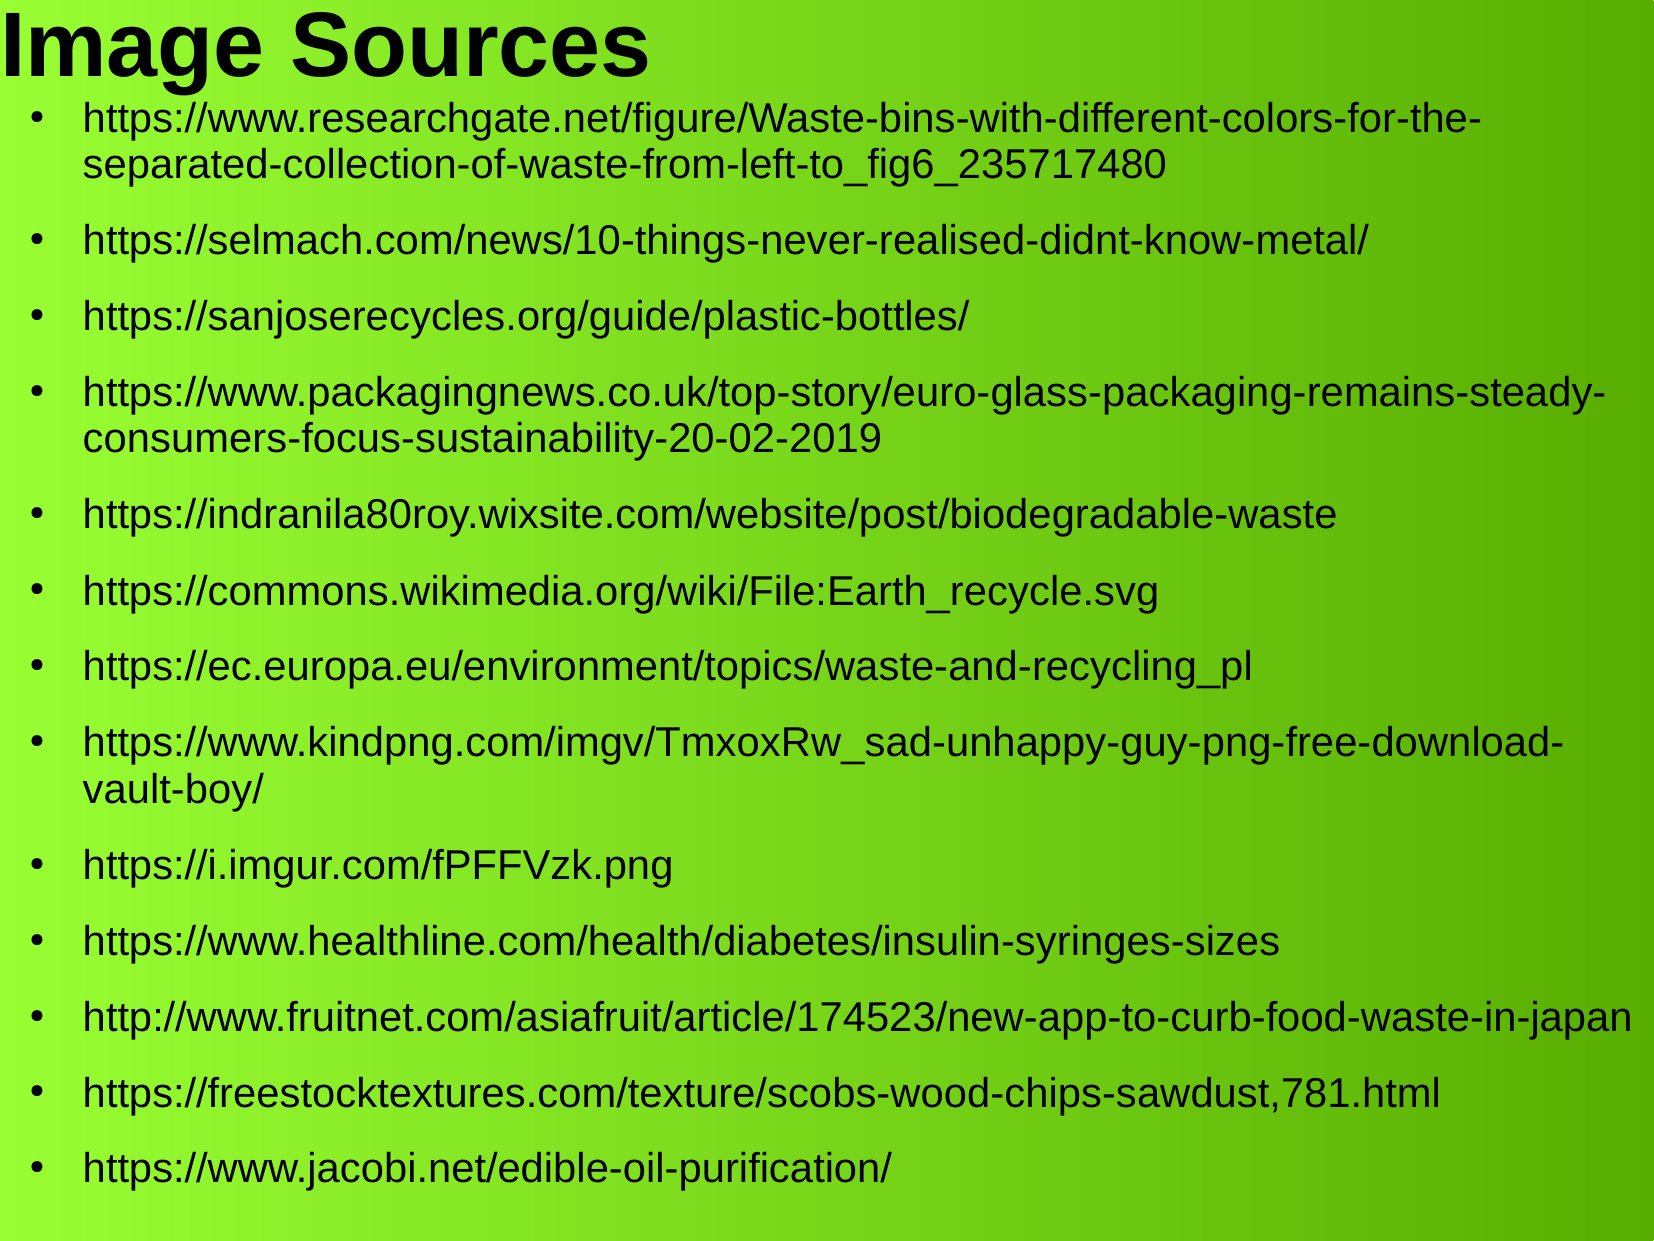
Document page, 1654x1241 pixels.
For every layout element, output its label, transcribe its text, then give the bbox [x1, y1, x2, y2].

title Image Sources [0, 0, 1489, 148]
list https://www.researchgate.net/figure/Waste-bins-with-different-colors-for-the-separated-collection-of-waste-from-left-to_fig6_235717480 https://selmach.com/news/10-things-never-realised-didnt-know-metal/ https://sanjoserecycles.org/guide/plastic-bottles/ https://www.packagingnews.co.uk/top-story/euro-glass-packaging-remains-steady-consumers-focus-sustainability-20-02-2019 https://indranila80roy.wixsite.com/website/post/biodegradable-waste https://commons.wikimedia.org/wiki/File:Earth_recycle.svg https://ec.europa.eu/environment/topics/waste-and-recycling_pl https://www.kindpng.com/imgv/TmxoxRw_sad-unhappy-guy-png-free-download-vault-boy/ https://i.imgur.com/fPFFVzk.png https://www.healthline.com/health/diabetes/insulin-syringes-sizes http://www.fruitnet.com/asiafruit/article/174523/new-app-to-curb-food-waste-in-japan https://freestocktextures.com/texture/scobs-wood-chips-sawdust,781.html https://www.jacobi.net/edible-oil-purification/ [11, 94, 1654, 1241]
